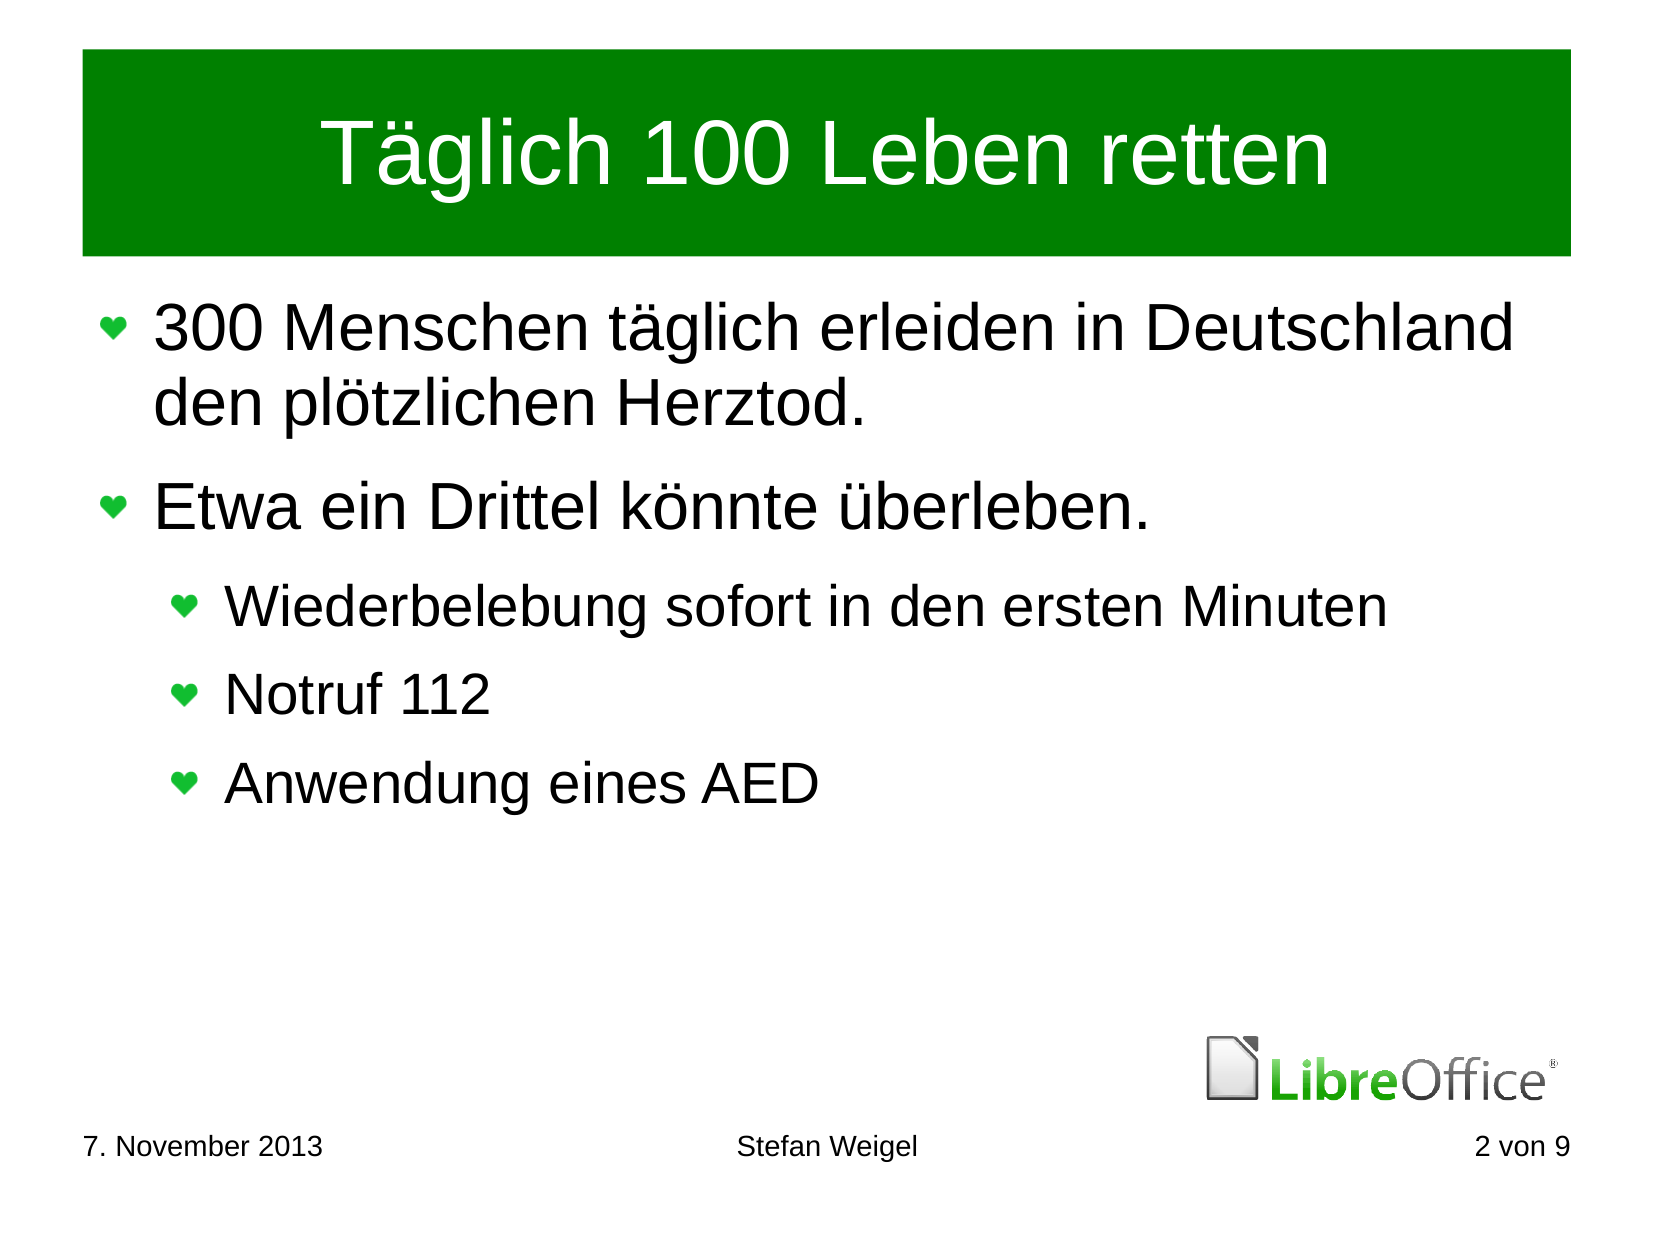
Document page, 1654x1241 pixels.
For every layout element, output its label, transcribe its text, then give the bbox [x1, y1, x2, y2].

title Täglich 100 Leben retten [82, 49, 1571, 257]
picture [1180, 1009, 1571, 1126]
list 300 Menschen täglich erleiden in Deutschland den plötzlichen Herztod. Etwa ein Drittel könnte überleben. Wiederbelebung sofort in den ersten Minuten Notruf 112 Anwendung eines AED [82, 290, 1538, 1010]
